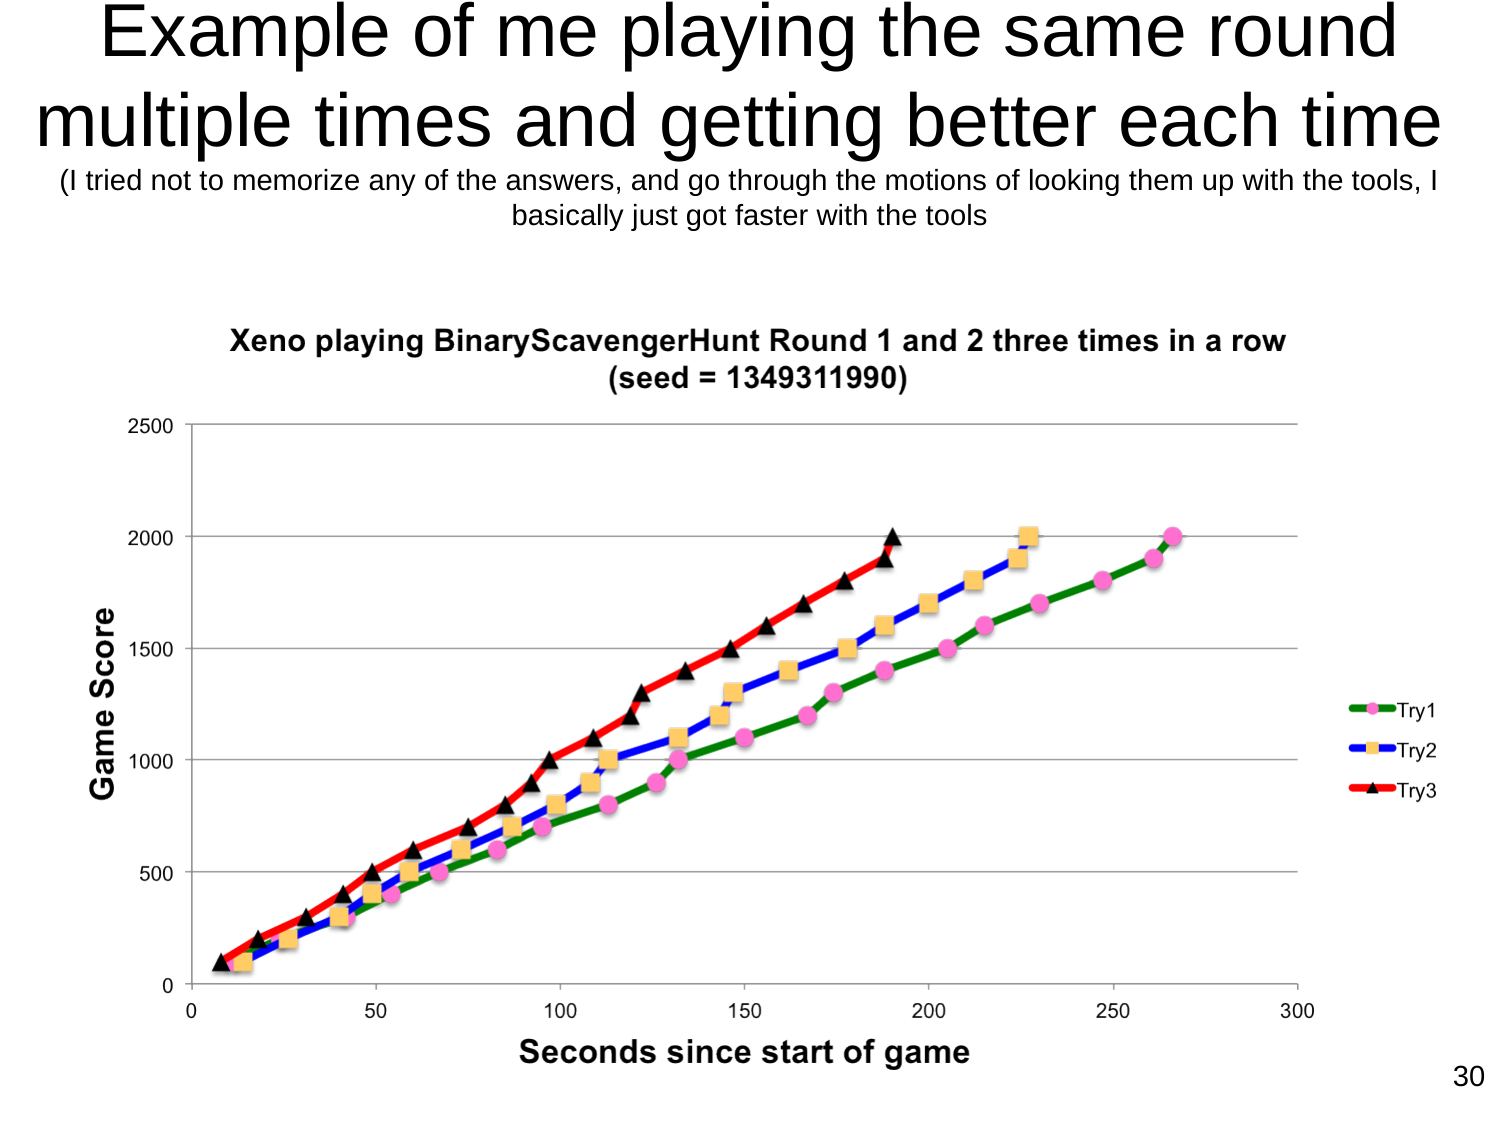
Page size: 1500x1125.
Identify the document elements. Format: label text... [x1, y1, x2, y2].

text_box <number> [1187, 1050, 1500, 1125]
title Example of me playing the same round multiple times and getting better each time (I tried not to memorize any of the answers, and go through the motions of looking them up with the tools, I basically just got faster with the tools [0, 0, 1500, 239]
picture [50, 299, 1466, 1099]
